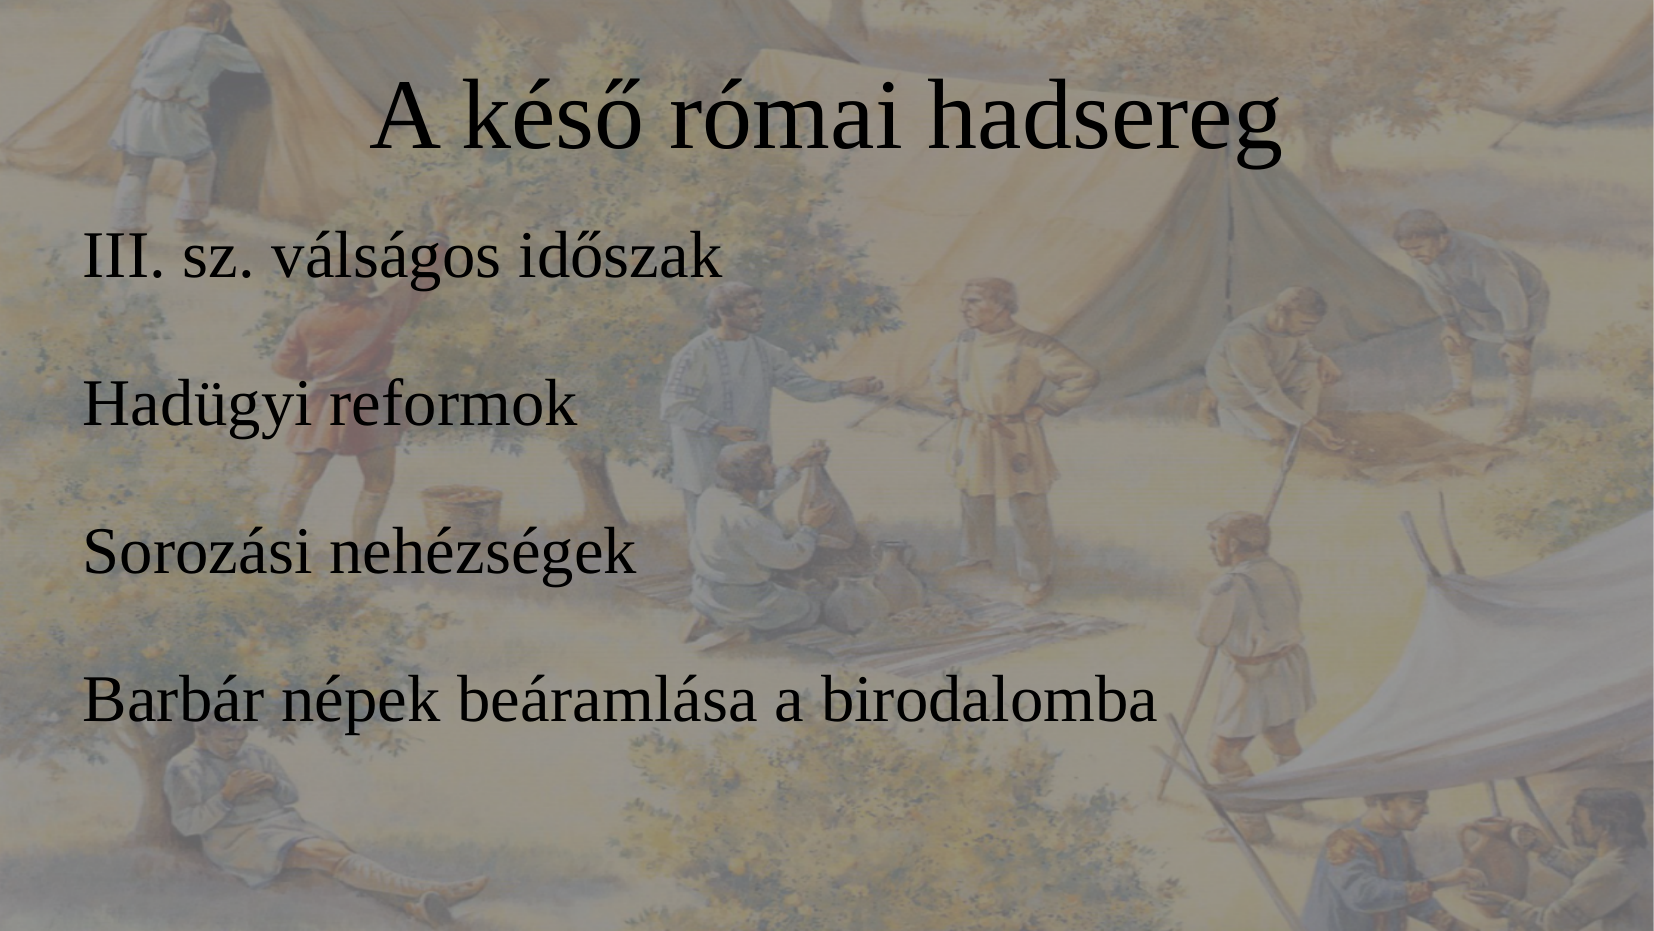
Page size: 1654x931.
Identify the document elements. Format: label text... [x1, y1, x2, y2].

subtitle III. sz. válságos időszak Hadügyi reformok Sorozási nehézségek Barbár népek beáramlása a birodalomba [82, 217, 1506, 885]
picture [0, 0, 1654, 931]
title A késő római hadsereg [82, 37, 1571, 193]
